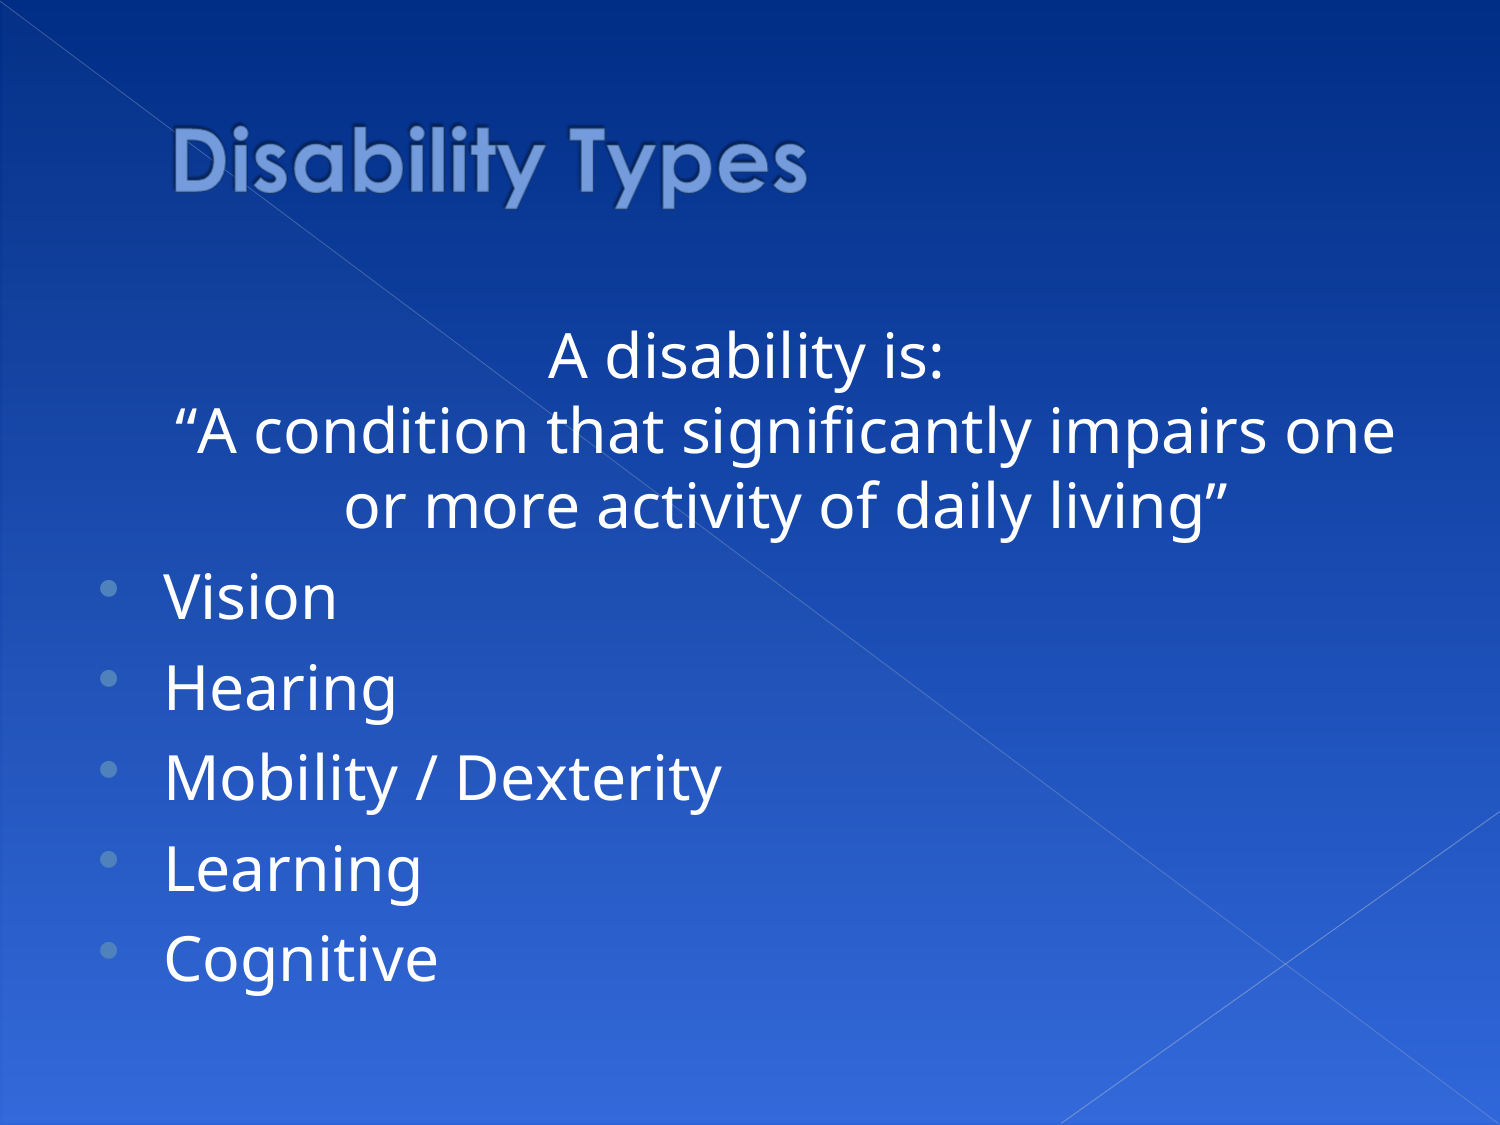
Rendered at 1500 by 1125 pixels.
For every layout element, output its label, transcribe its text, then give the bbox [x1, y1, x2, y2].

list A disability is: “A condition that significantly impairs one or more activity of daily living” Vision Hearing Mobility / Dexterity Learning Cognitive [75, 308, 1426, 1093]
text_box [73, 42, 1427, 275]
